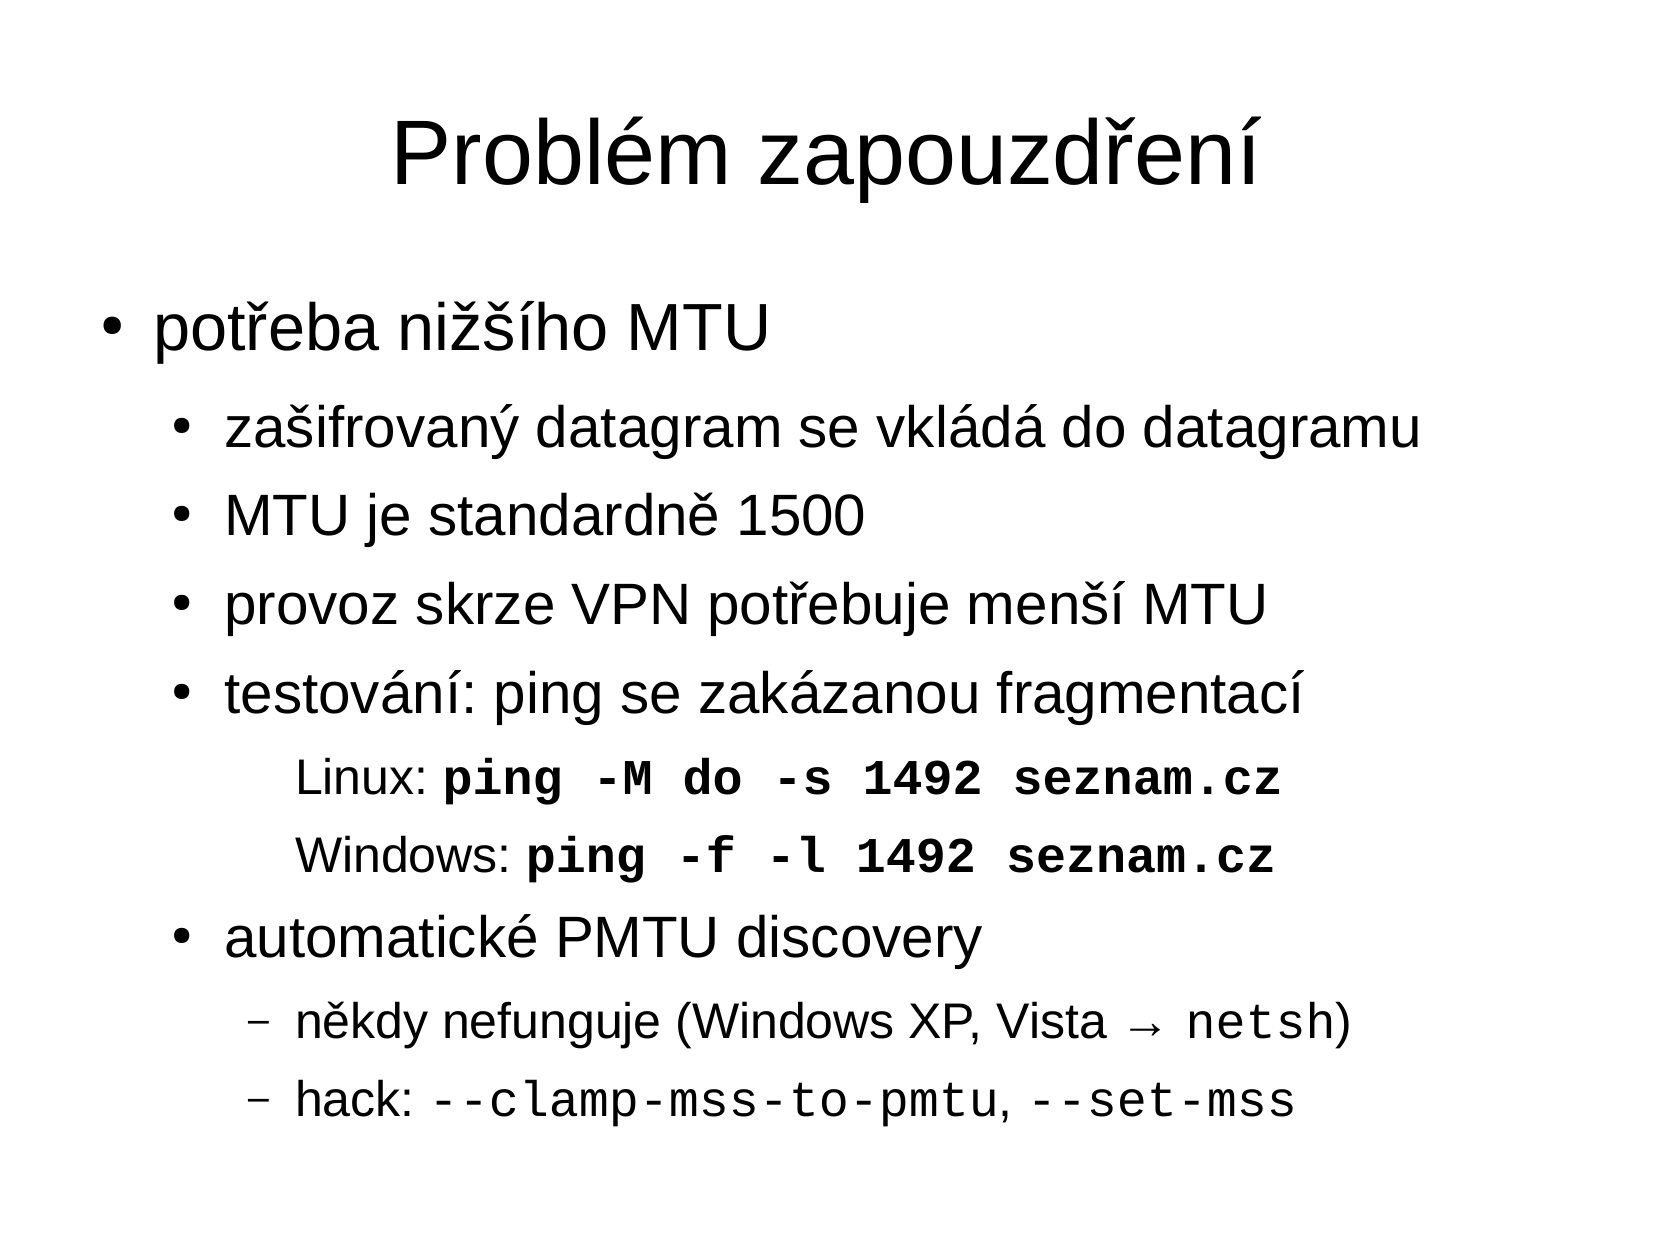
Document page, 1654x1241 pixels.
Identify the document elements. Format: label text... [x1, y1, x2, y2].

title Problém zapouzdření [82, 49, 1571, 257]
list potřeba nižšího MTU zašifrovaný datagram se vkládá do datagramu MTU je standardně 1500 provoz skrze VPN potřebuje menší MTU testování: ping se zakázanou fragmentací Linux: ping -M do -s 1492 seznam.cz Windows: ping -f -l 1492 seznam.cz automatické PMTU discovery někdy nefunguje (Windows XP, Vista → netsh) hack: --clamp-mss-to-pmtu, --set-mss [82, 290, 1571, 1132]
